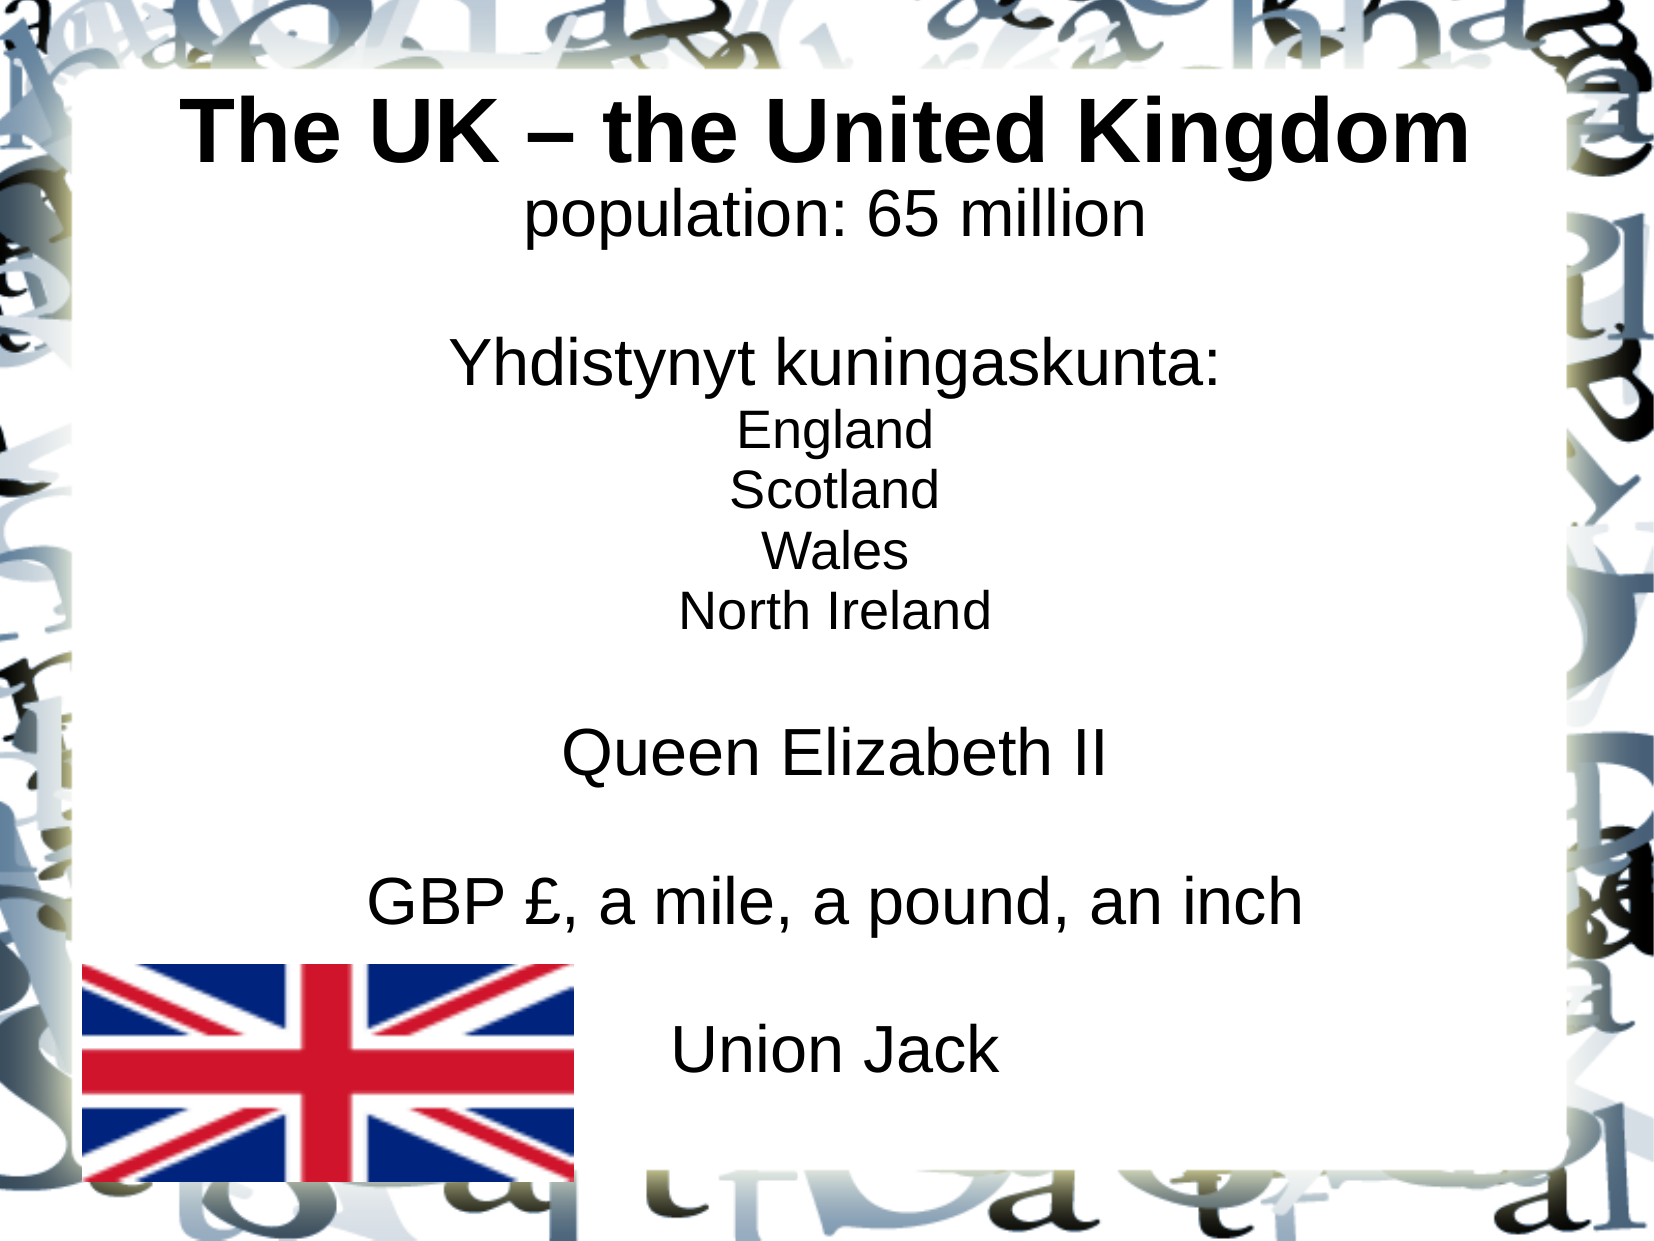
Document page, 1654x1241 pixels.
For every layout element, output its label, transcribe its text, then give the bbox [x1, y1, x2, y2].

picture [0, 0, 1654, 1241]
subtitle population: 65 million Yhdistynyt kuningaskunta: England Scotland Wales North Ireland Queen Elizabeth II GBP £, a mile, a pound, an inch Union Jack [124, 256, 1548, 1004]
title The UK – the United Kingdom [82, 55, 1571, 201]
